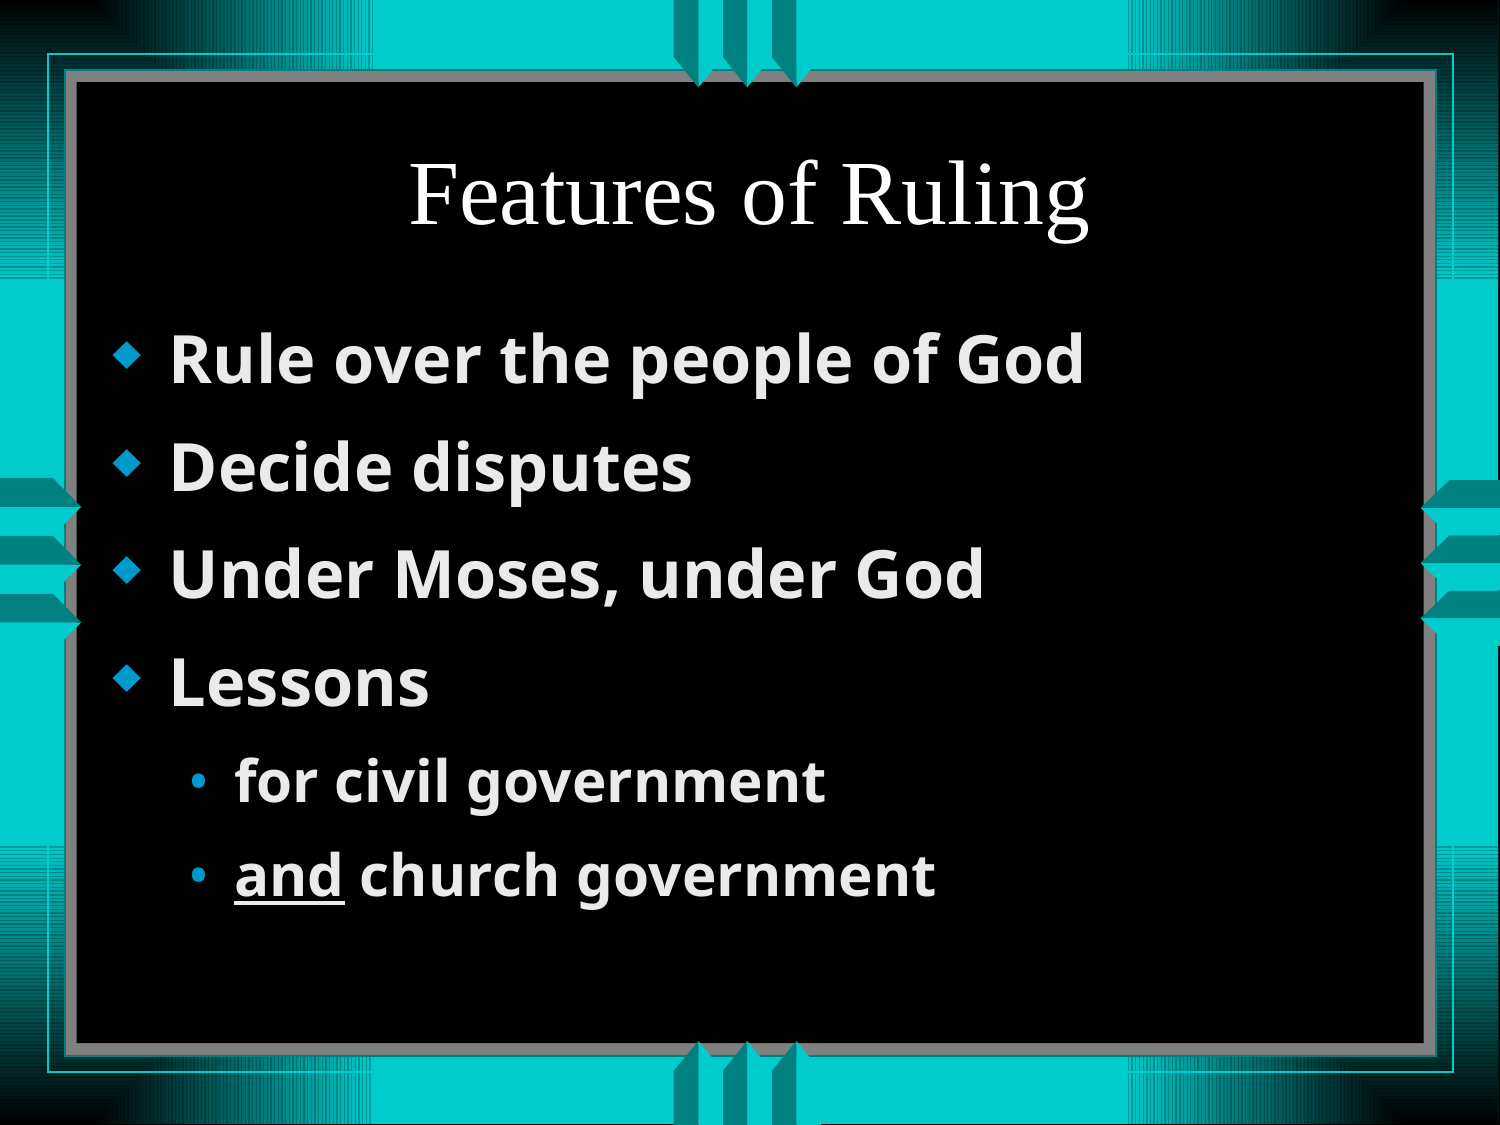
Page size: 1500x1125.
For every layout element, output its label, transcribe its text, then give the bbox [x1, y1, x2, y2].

list Rule over the people of God Decide disputes Under Moses, under God Lessons for civil government and church government [112, 312, 1388, 1008]
title Features of Ruling [112, 99, 1388, 288]
